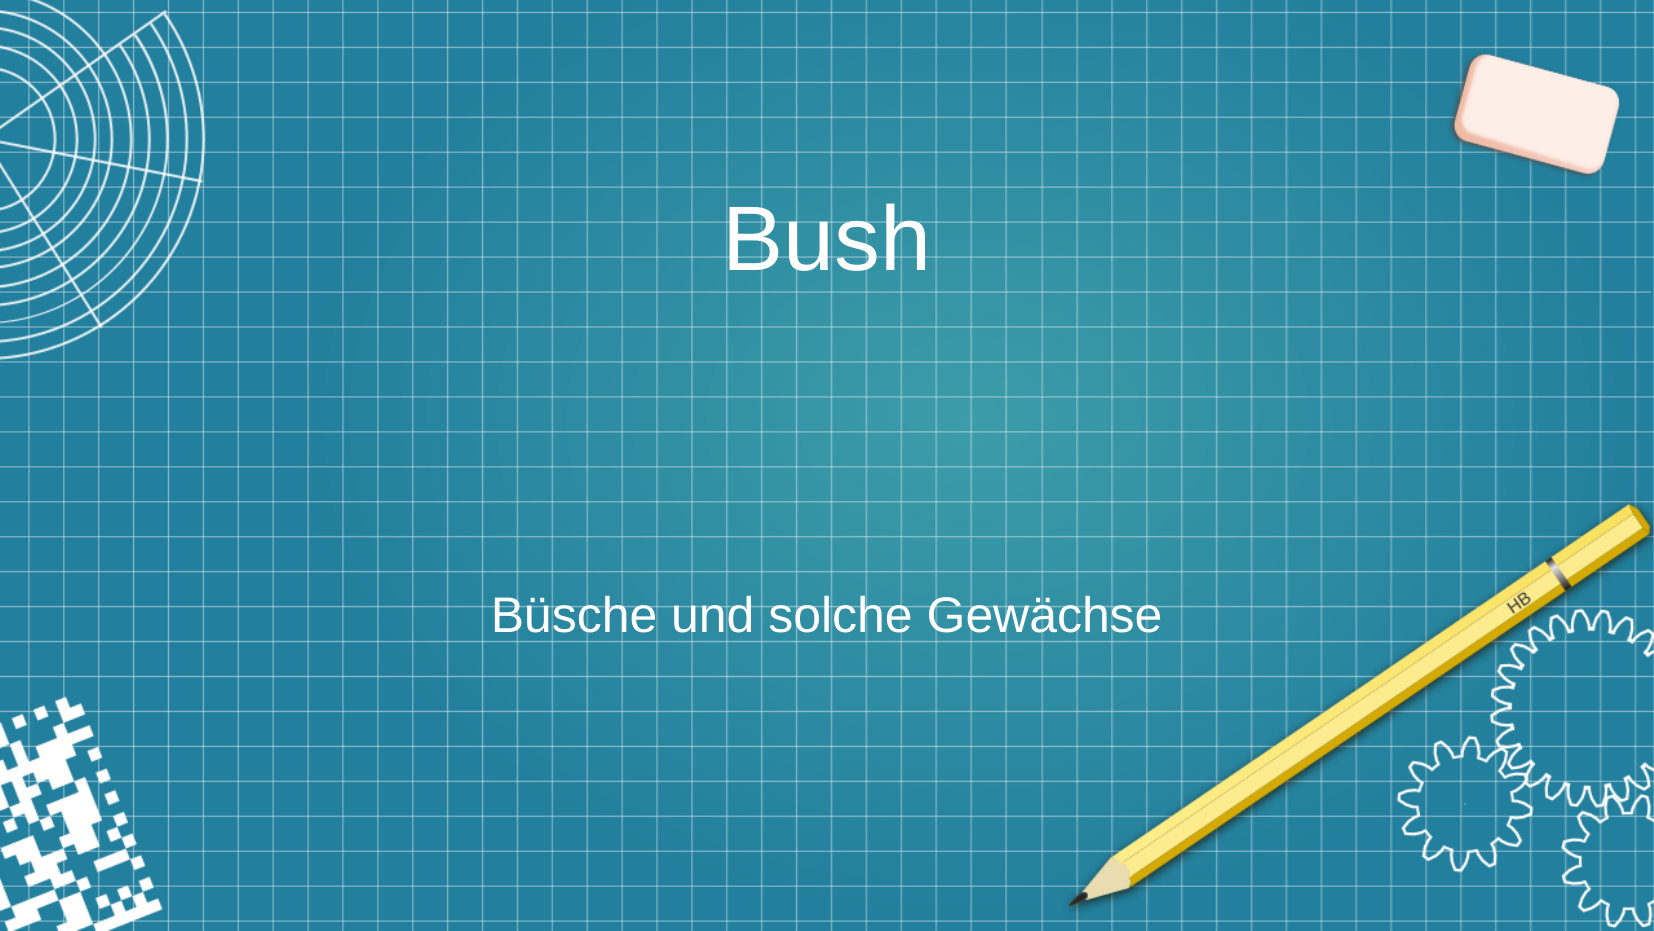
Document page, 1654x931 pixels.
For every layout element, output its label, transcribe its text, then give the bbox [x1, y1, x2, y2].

picture [0, 0, 1654, 931]
title Bush [82, 132, 1571, 346]
subtitle Büsche und solche Gewächse [82, 389, 1571, 842]
